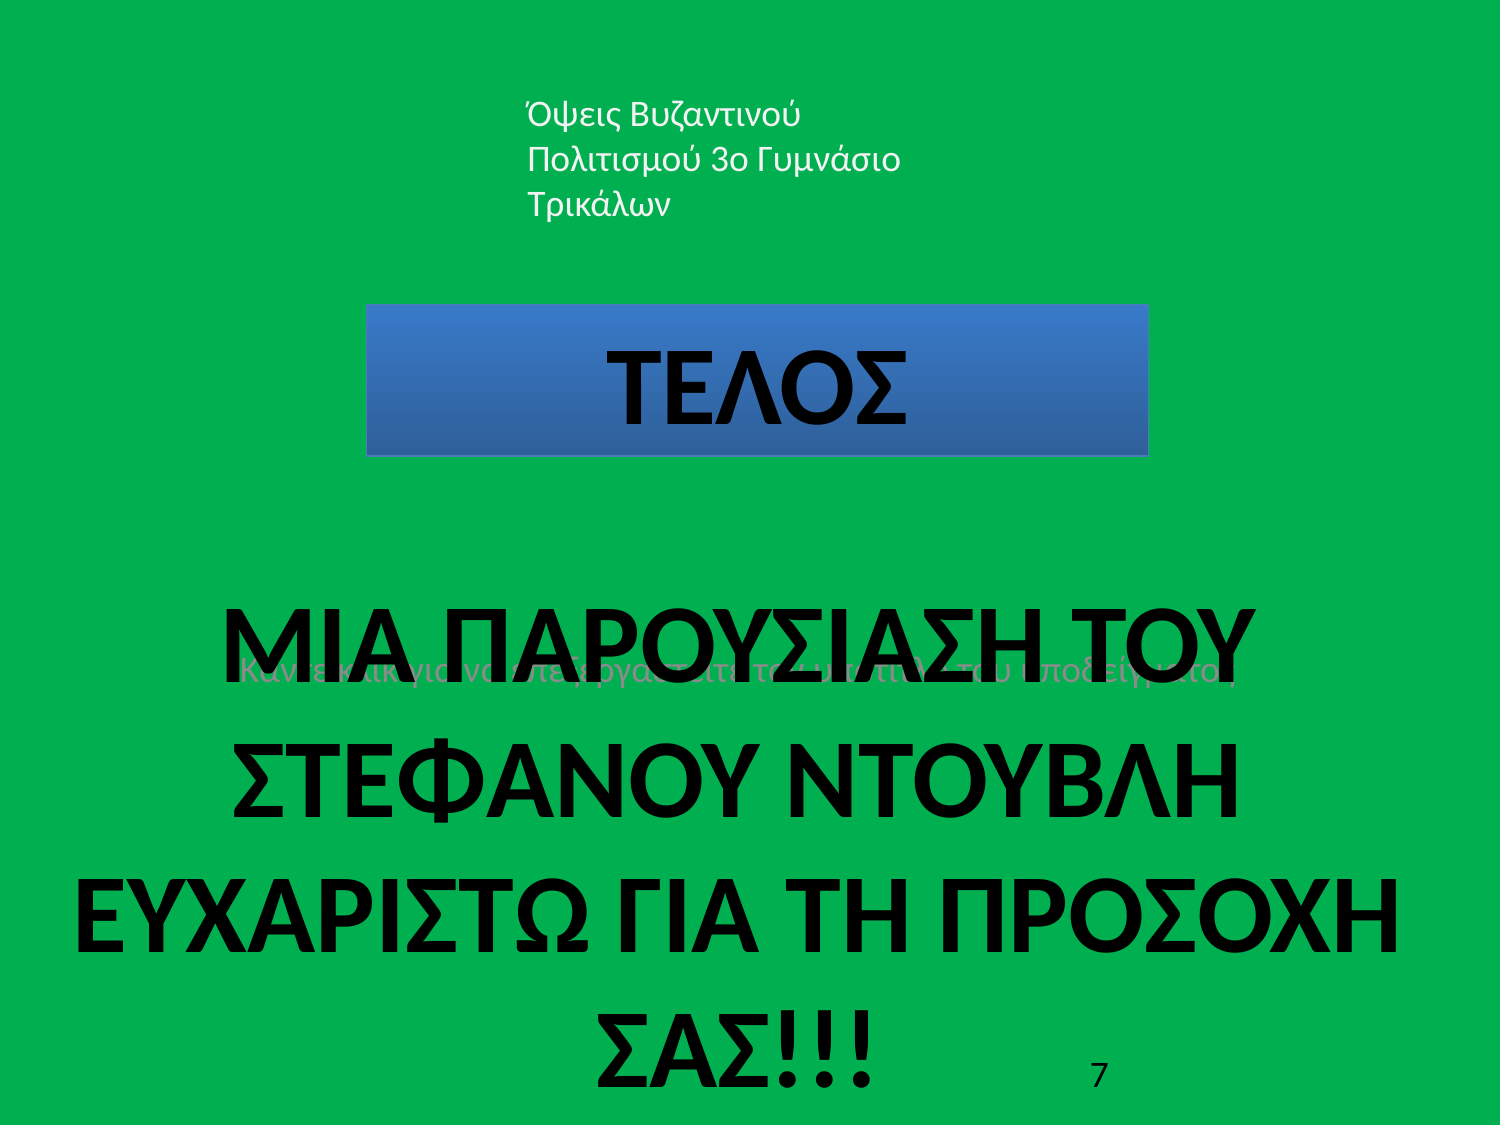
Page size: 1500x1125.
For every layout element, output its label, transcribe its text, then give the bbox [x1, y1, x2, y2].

text_box ΤΕΛΟΣ [366, 304, 1149, 457]
footer Όψεις Βυζαντινού Πολιτισμού 3ο Γυμνάσιο Τρικάλων [512, 82, 988, 223]
text_box ΜΙΑ ΠΑΡΟΥΣΙΑΣΗ ΤΟΥ ΣΤΕΦΑΝΟΥ ΝΤΟΥΒΛΗ ΕΥΧΑΡΙΣΤΩ ΓΙΑ ΤΗ ΠΡΟΣΟΧΗ ΣΑΣ!!! [0, 562, 1500, 1123]
slide_number <αριθμός> [1074, 1042, 1425, 1103]
